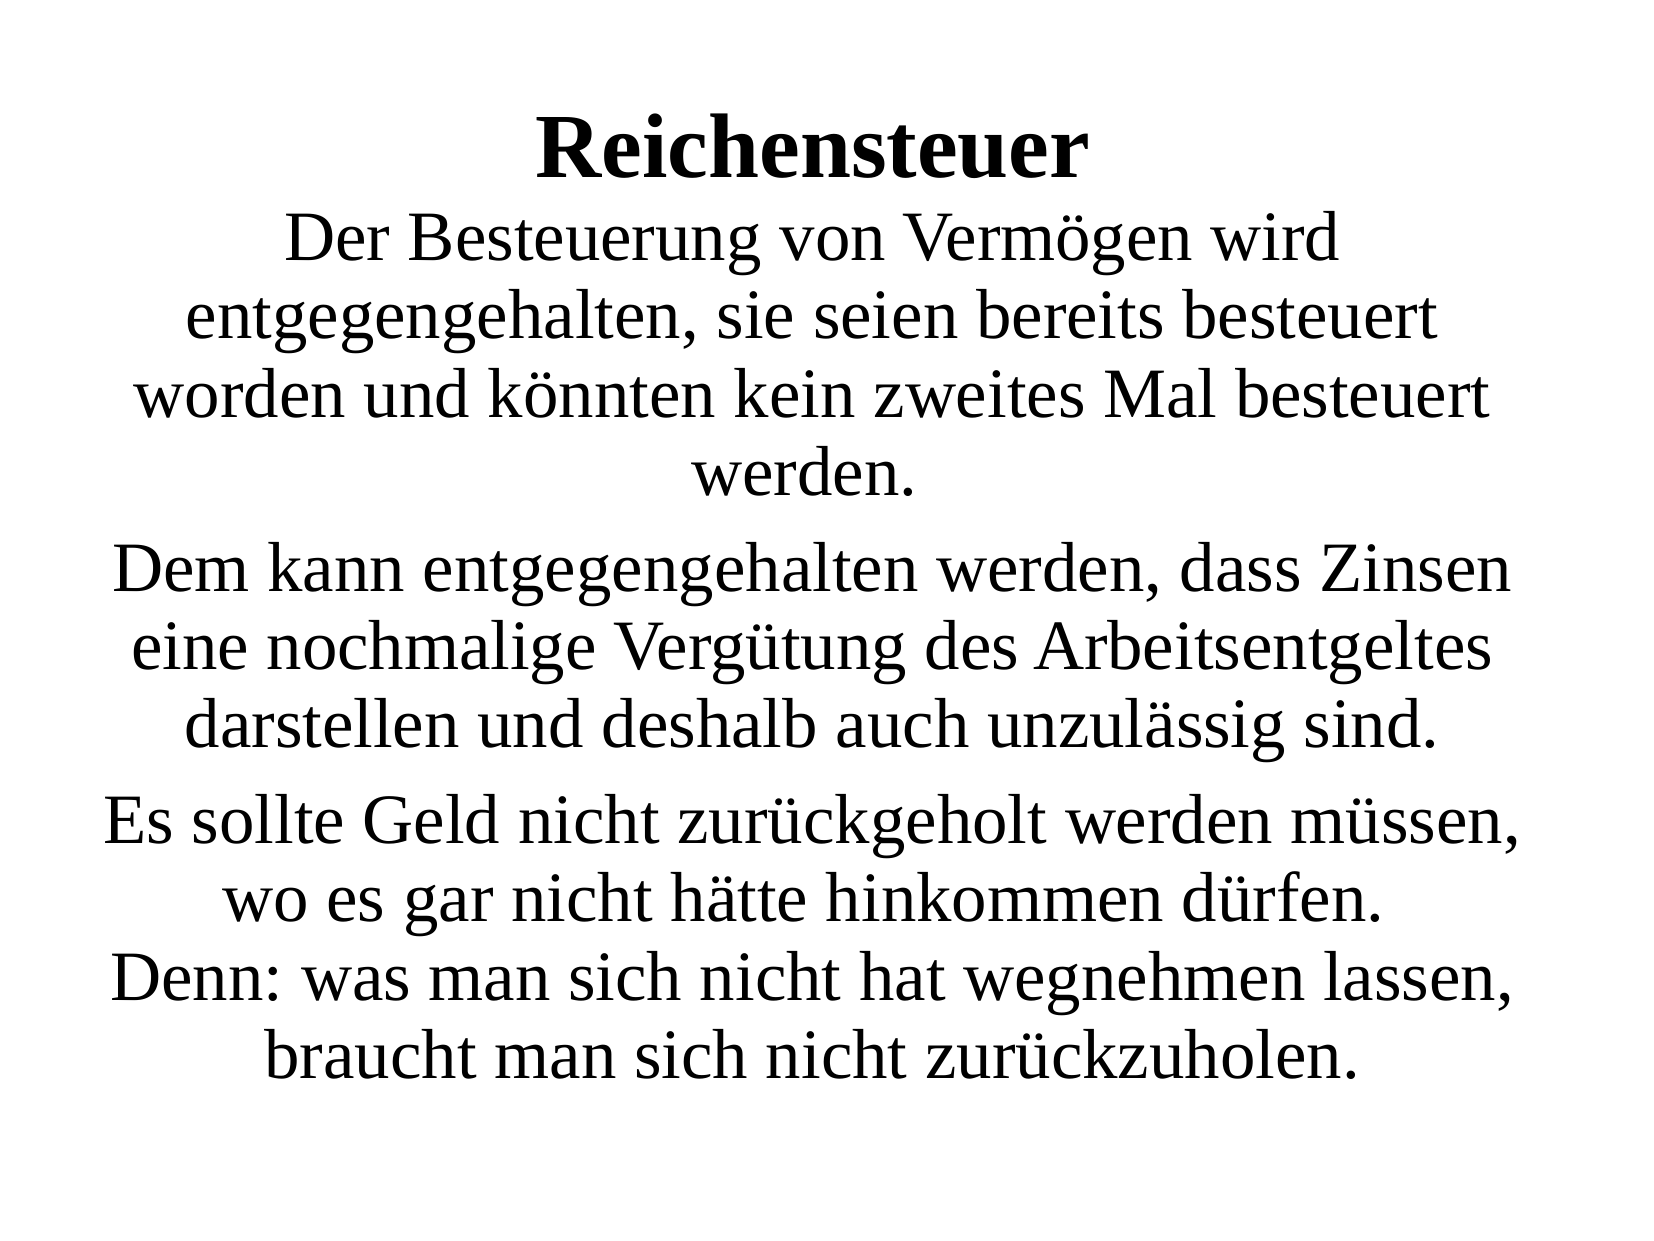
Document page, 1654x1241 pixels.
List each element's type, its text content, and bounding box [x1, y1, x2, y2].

text_box Reichensteuer Der Besteuerung von Vermögen wird entgegengehalten, sie seien bereits besteuert worden und könnten kein zweites Mal besteuert werden. Dem kann entgegengehalten werden, dass Zinsen eine nochmalige Vergütung des Arbeitsentgeltes darstellen und deshalb auch unzulässig sind. Es sollte Geld nicht zurückgeholt werden müssen, wo es gar nicht hätte hinkommen dürfen. Denn: was man sich nicht hat wegnehmen lassen, braucht man sich nicht zurückzuholen. [88, 88, 1565, 1102]
